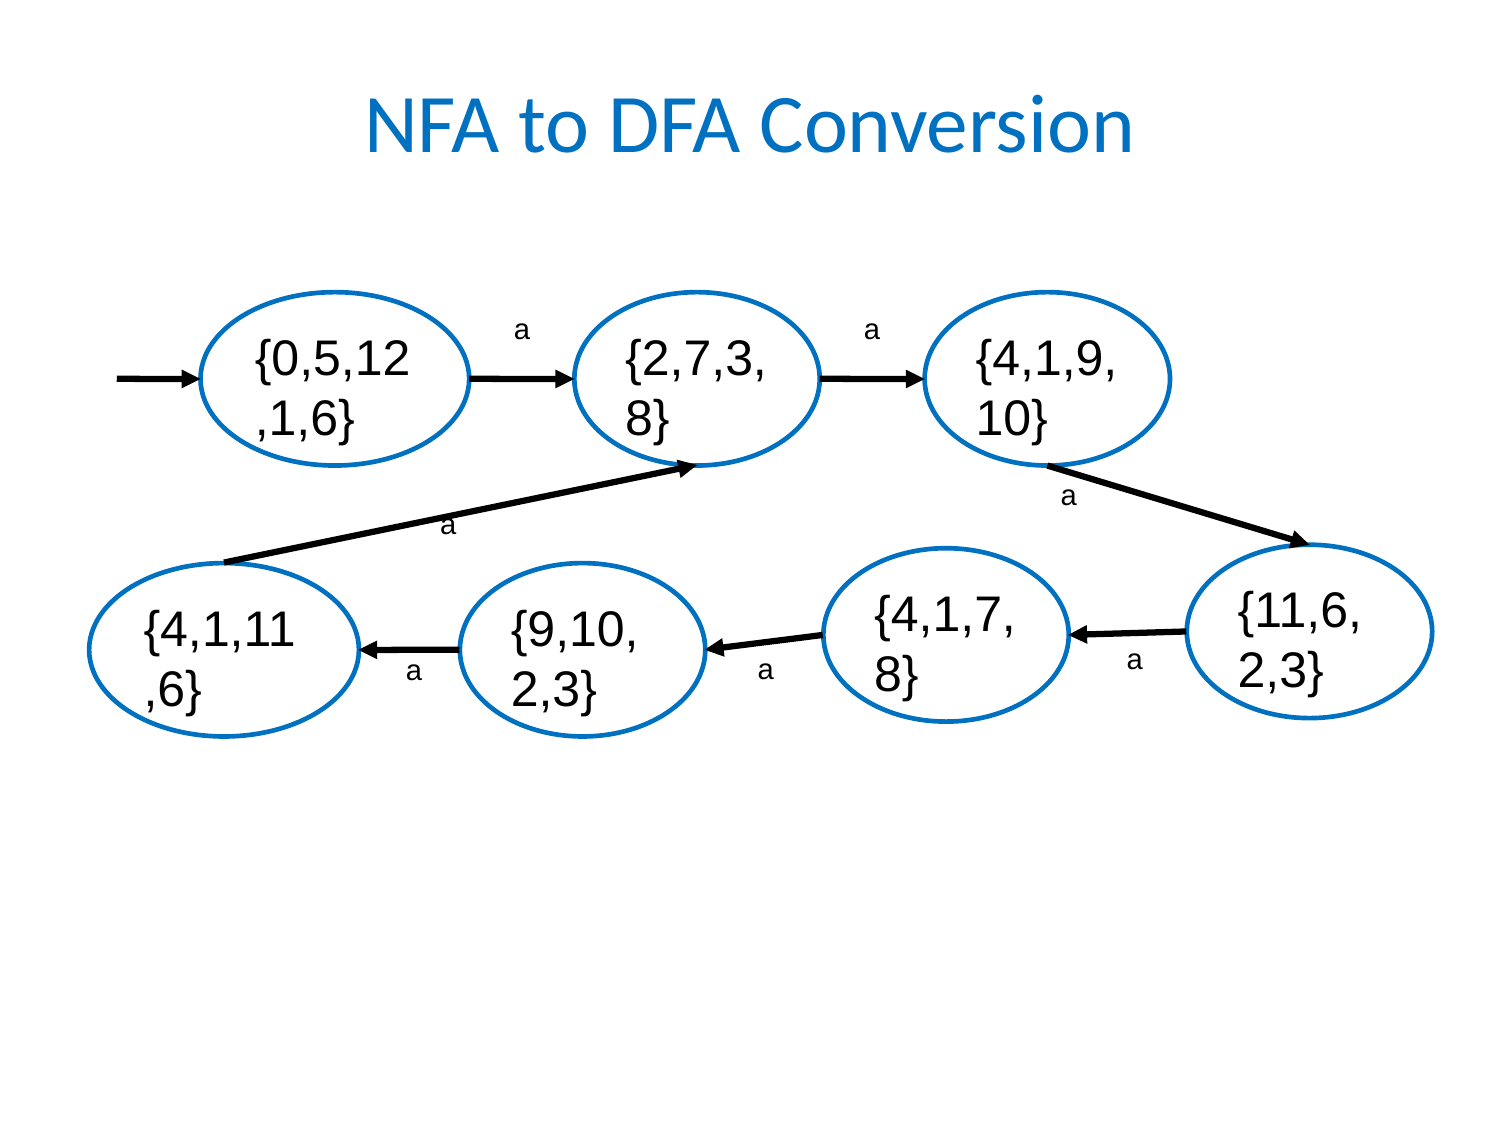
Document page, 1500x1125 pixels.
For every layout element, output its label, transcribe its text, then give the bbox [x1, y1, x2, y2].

text_box a [849, 303, 896, 353]
text_box a [425, 498, 484, 549]
text_box {4,1,11,6} [89, 563, 359, 737]
text_box a [498, 303, 545, 353]
text_box {4,1,7,8} [823, 548, 1069, 722]
text_box a [1045, 469, 1105, 519]
text_box {4,1,9,10} [924, 292, 1171, 466]
text_box a [1111, 632, 1171, 683]
text_box a [742, 643, 802, 693]
text_box a [391, 644, 450, 695]
text_box {0,5,12,1,6} [200, 292, 470, 466]
title NFA to DFA Conversion [75, 25, 1425, 213]
text_box {2,7,3,8} [574, 292, 820, 466]
text_box {9,10,2,3} [460, 563, 706, 737]
text_box {11,6,2,3} [1186, 544, 1433, 719]
